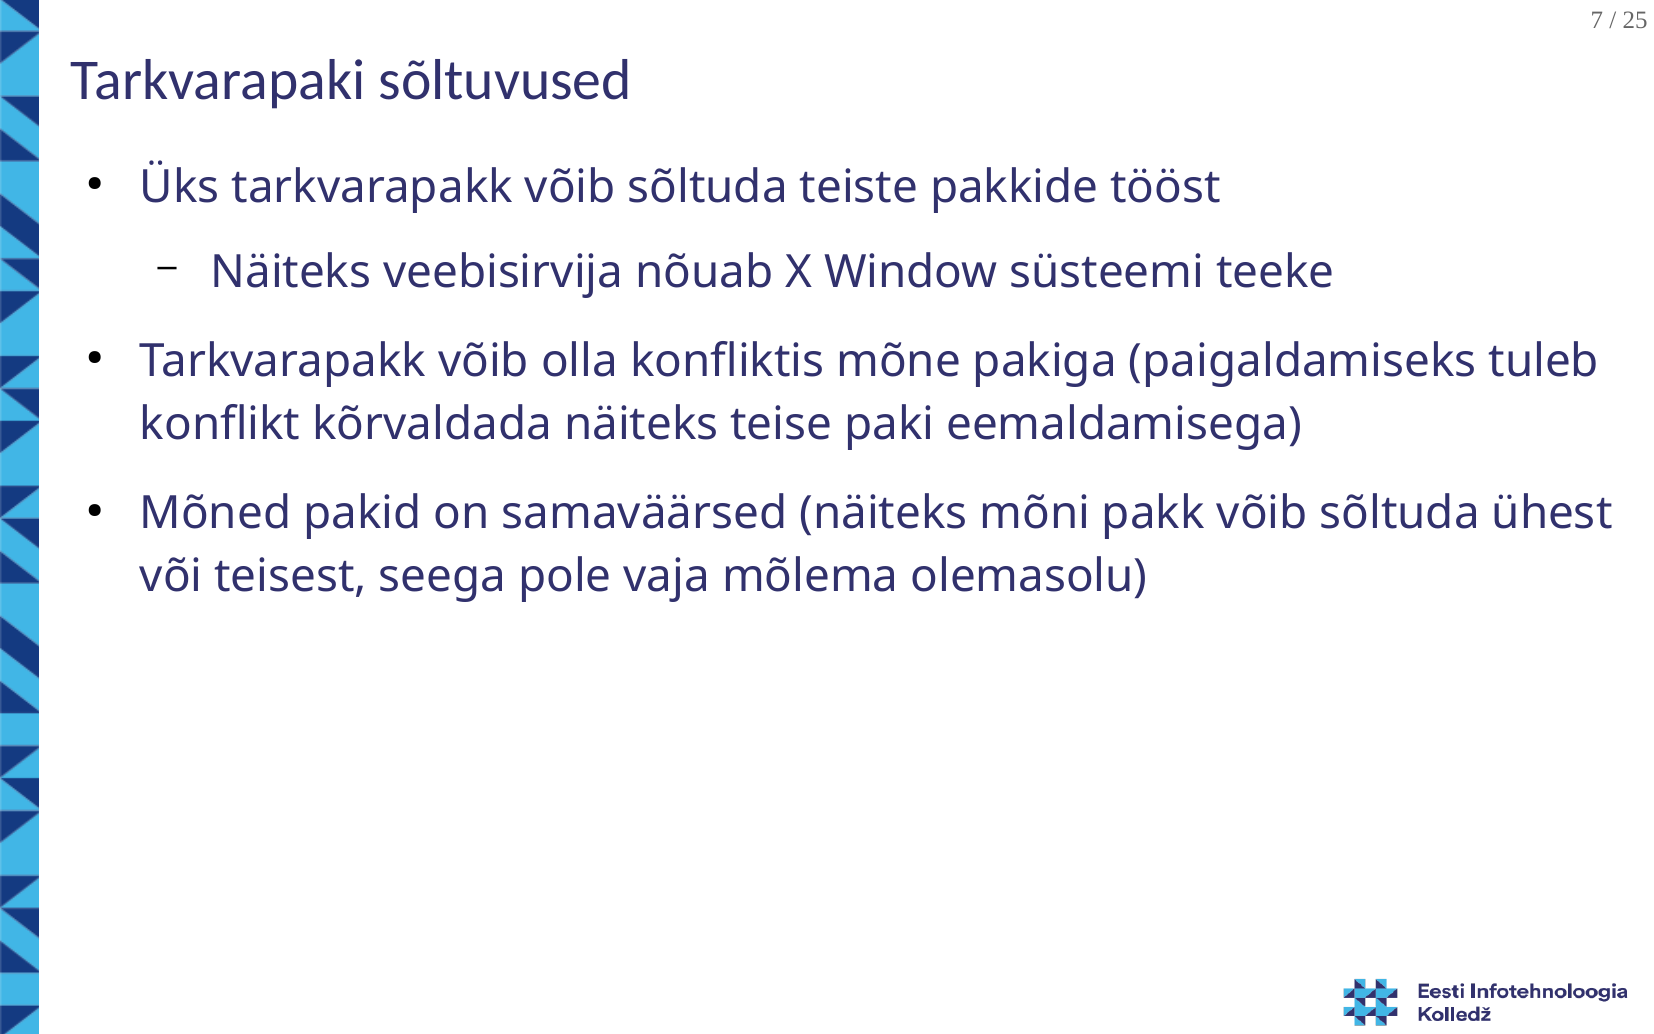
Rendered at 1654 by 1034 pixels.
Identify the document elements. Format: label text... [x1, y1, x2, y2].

list Üks tarkvarapakk võib sõltuda teiste pakkide tööst Näiteks veebisirvija nõuab X Window süsteemi teeke Tarkvarapakk võib olla konfliktis mõne pakiga (paigaldamiseks tuleb konflikt kõrvaldada näiteks teise paki eemaldamisega) Mõned pakid on samaväärsed (näiteks mõni pakk võib sõltuda ühest või teisest, seega pole vaja mõlema olemasolu) [68, 153, 1630, 957]
title Tarkvarapaki sõltuvused [70, 41, 1630, 130]
